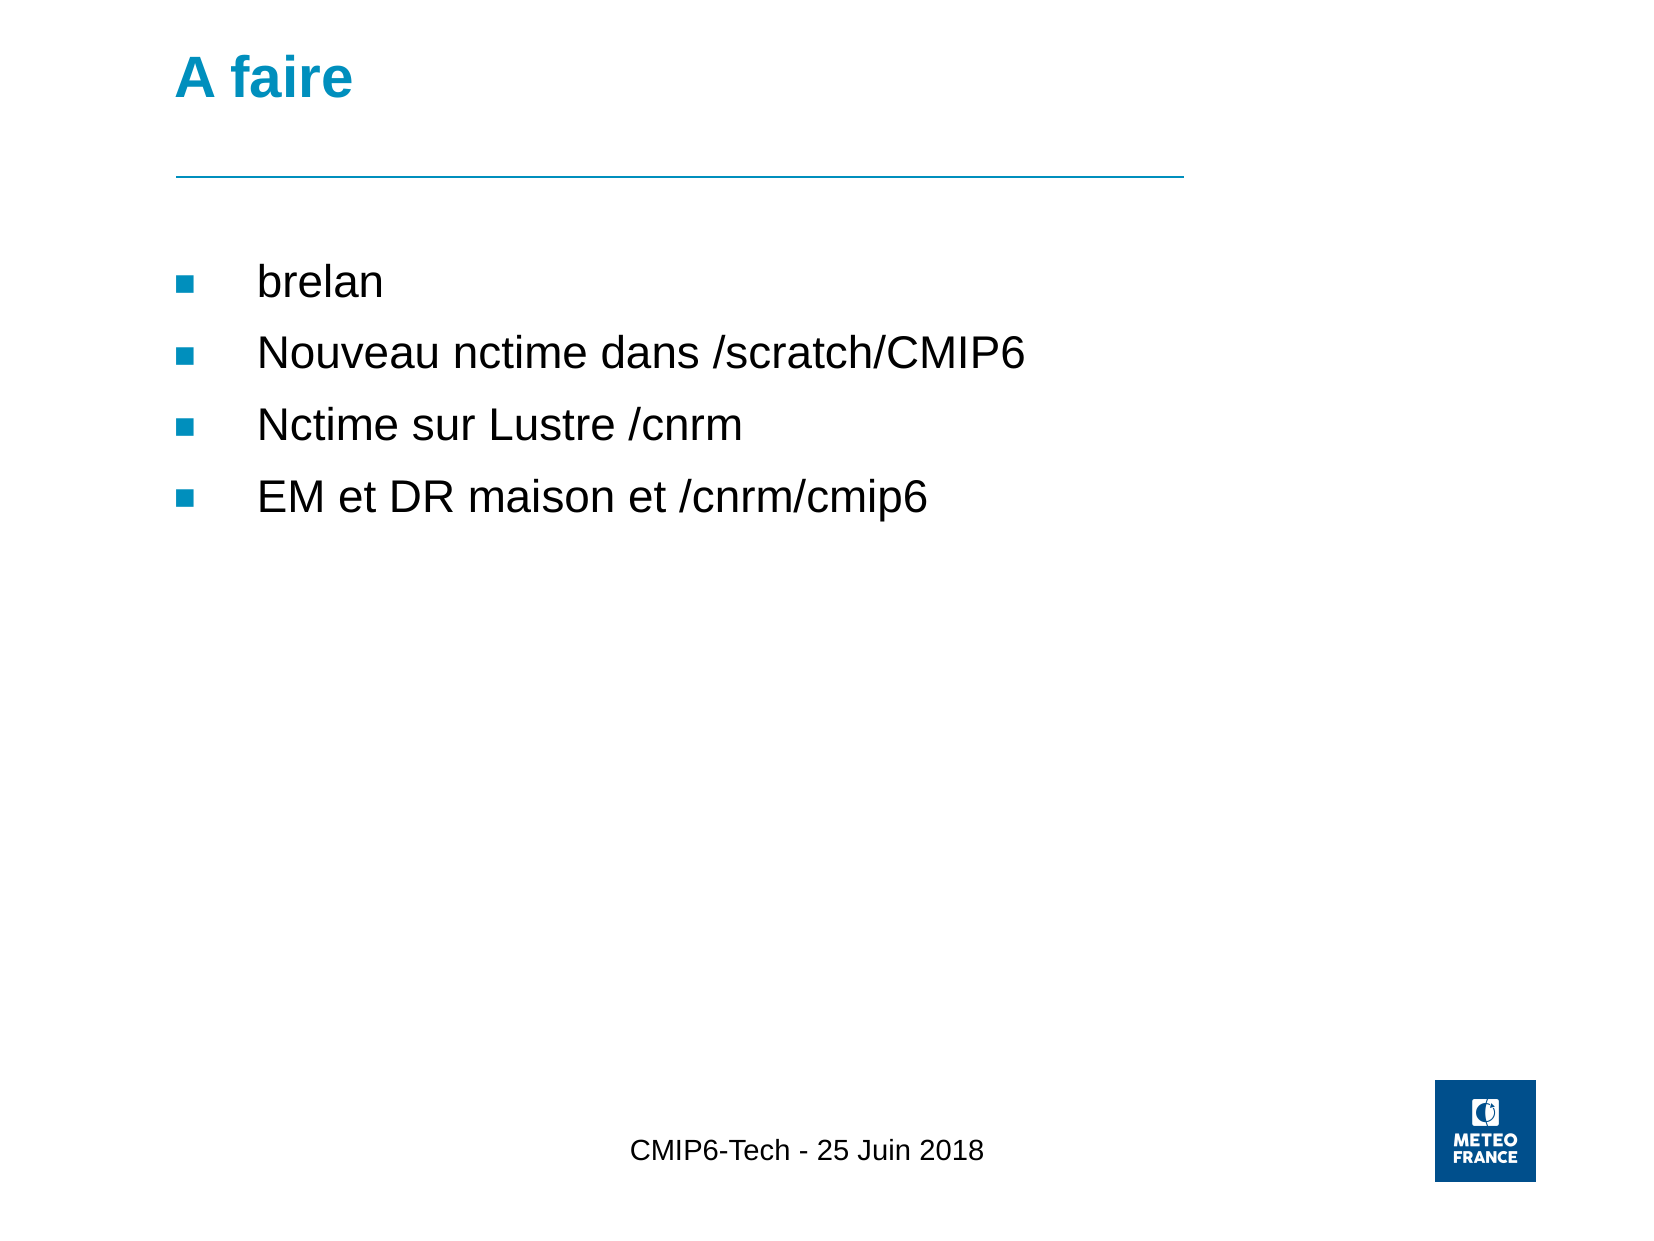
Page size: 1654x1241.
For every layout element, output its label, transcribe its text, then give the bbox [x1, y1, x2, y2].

title A faire [174, 0, 1654, 156]
list brelan Nouveau nctime dans /scratch/CMIP6 Nctime sur Lustre /cnrm EM et DR maison et /cnrm/cmip6 [156, 256, 1571, 1134]
picture [1435, 1134, 1536, 1182]
